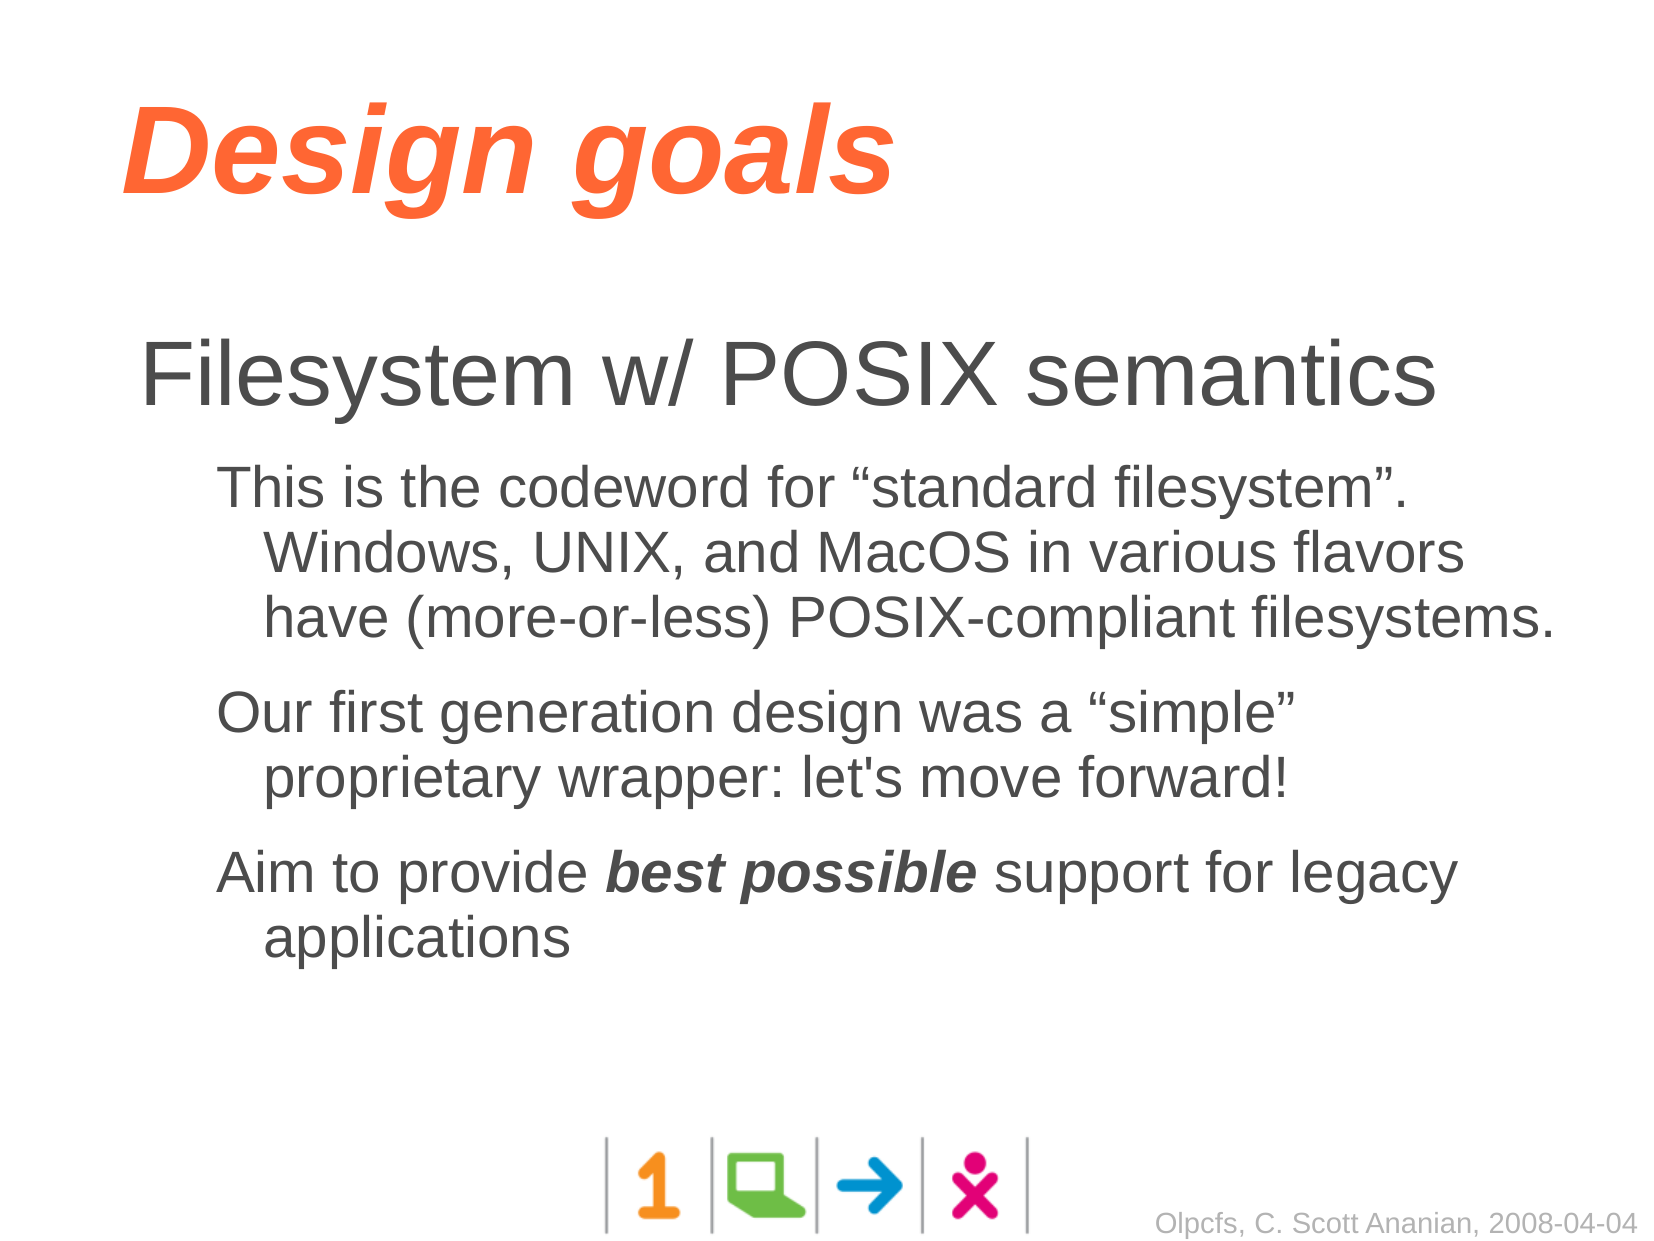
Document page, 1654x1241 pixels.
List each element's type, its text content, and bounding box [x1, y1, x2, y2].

title Design goals [121, 46, 1534, 254]
list Filesystem w/ POSIX semantics This is the codeword for “standard filesystem”. Windows, UNIX, and MacOS in various flavors have (more-or-less) POSIX-compliant filesystems. Our first generation design was a “simple” proprietary wrapper: let's move forward! Aim to provide best possible support for legacy applications [121, 321, 1561, 1118]
picture [600, 1133, 1036, 1241]
